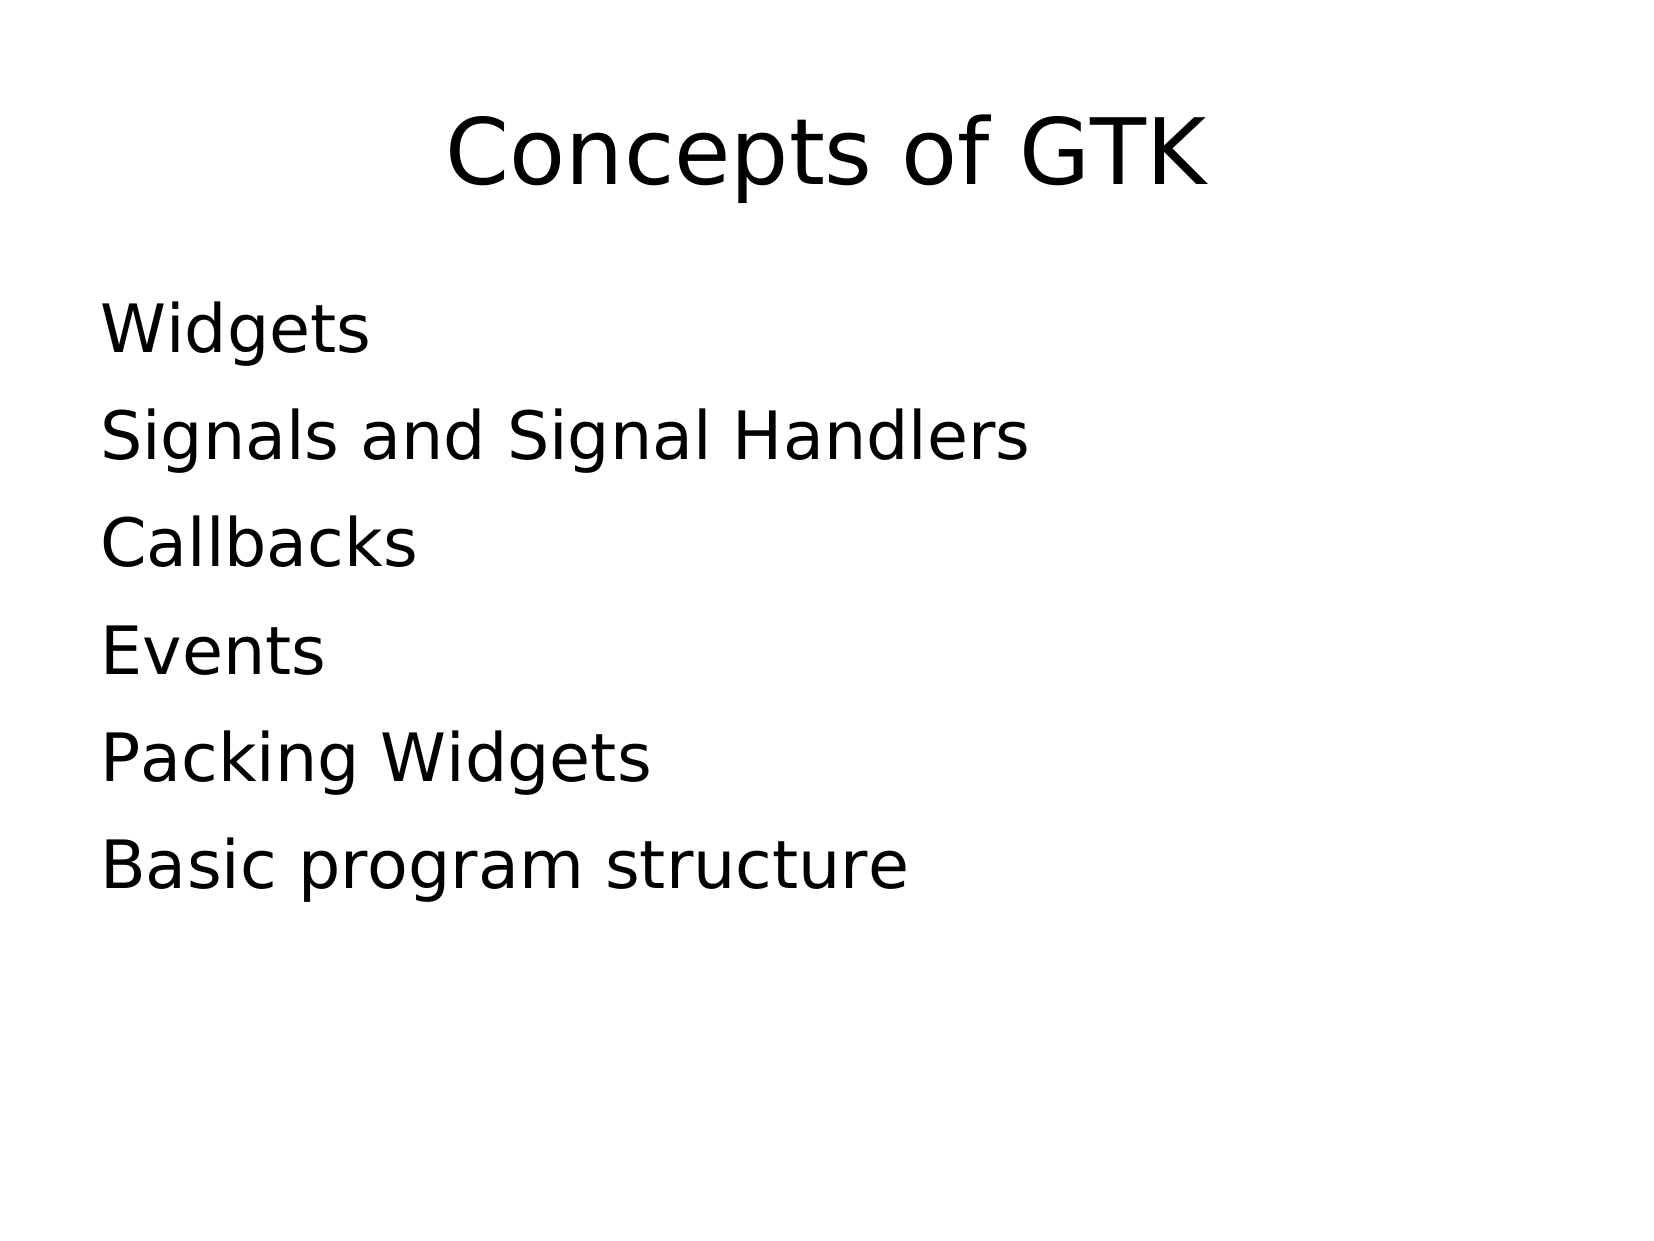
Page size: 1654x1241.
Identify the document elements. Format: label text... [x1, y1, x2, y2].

title Concepts of GTK [82, 49, 1571, 257]
list Widgets Signals and Signal Handlers Callbacks Events Packing Widgets Basic program structure [82, 290, 1571, 1109]
